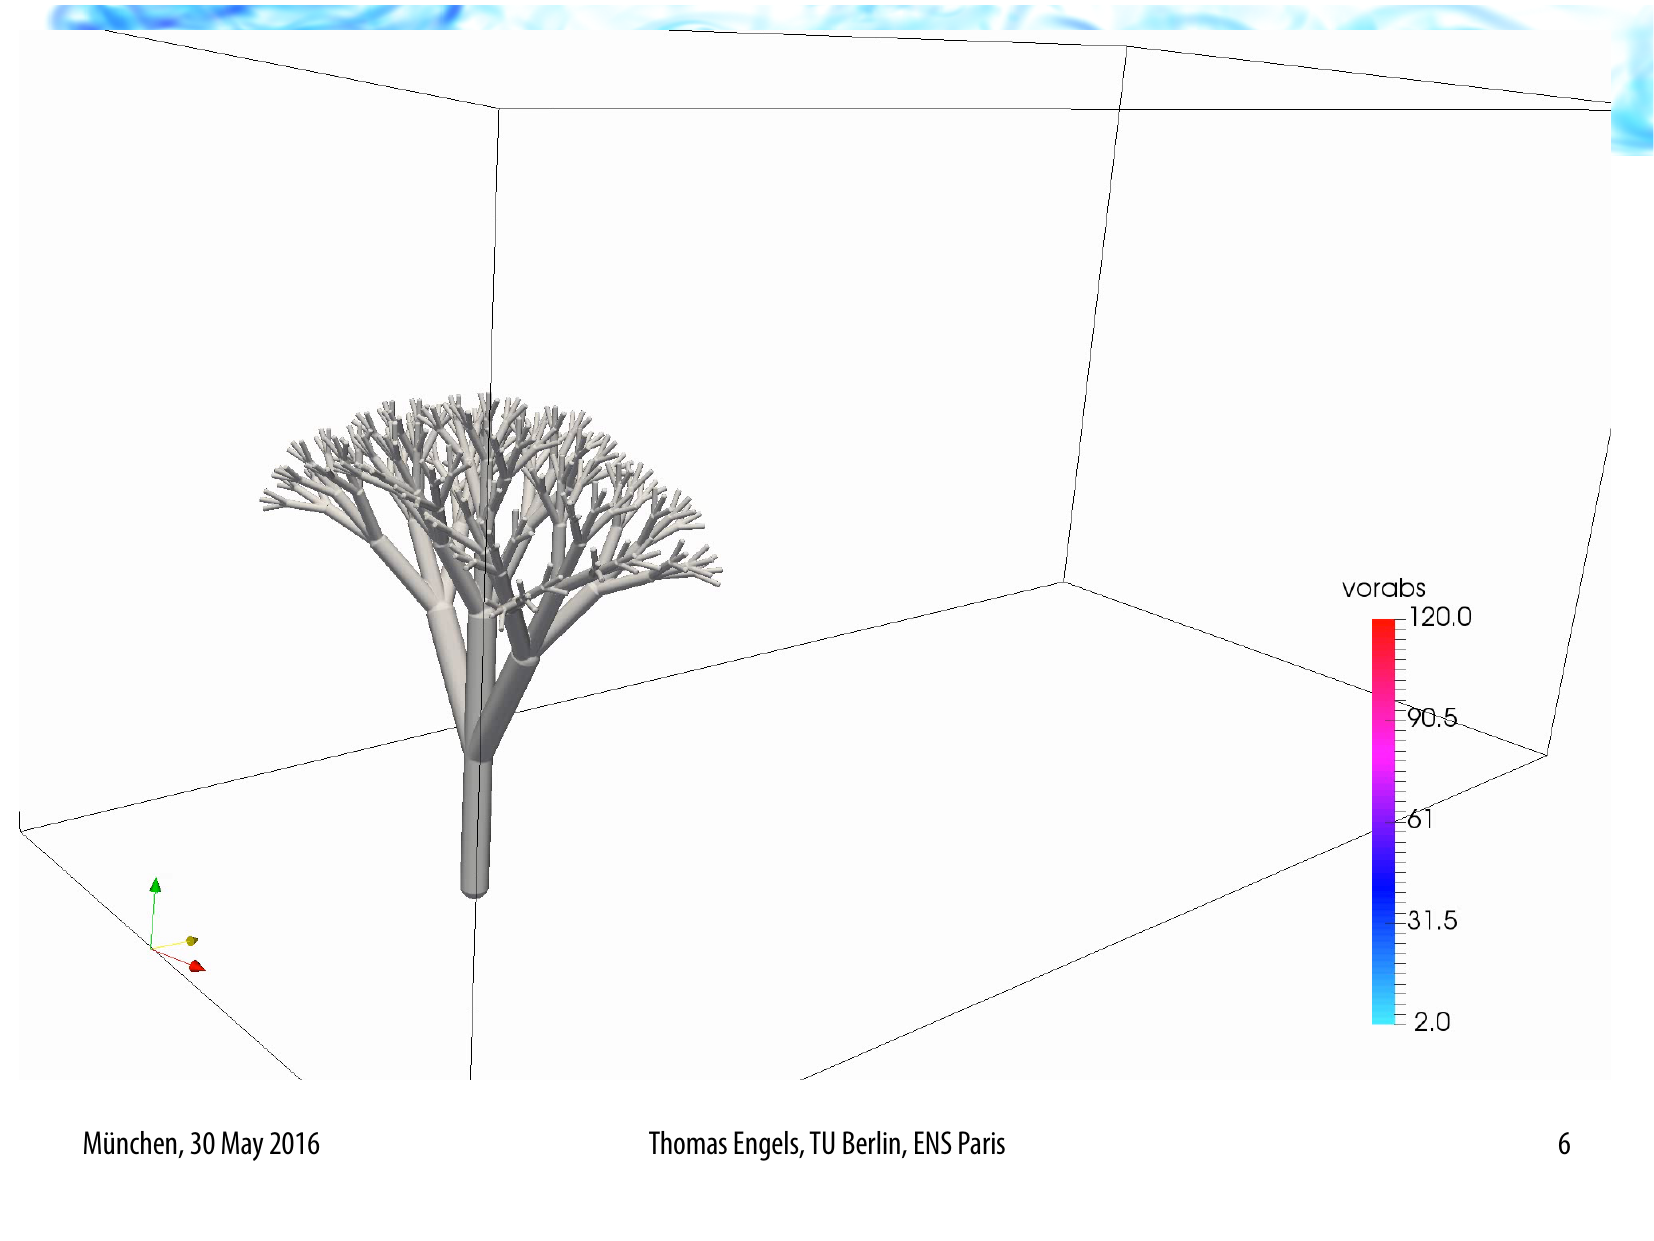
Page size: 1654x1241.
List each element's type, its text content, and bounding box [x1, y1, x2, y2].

title Numerical Simulation [82, 0, 1571, 30]
picture [1571, 5, 1654, 156]
text_box [19, 30, 1612, 1081]
picture [15, 5, 82, 156]
